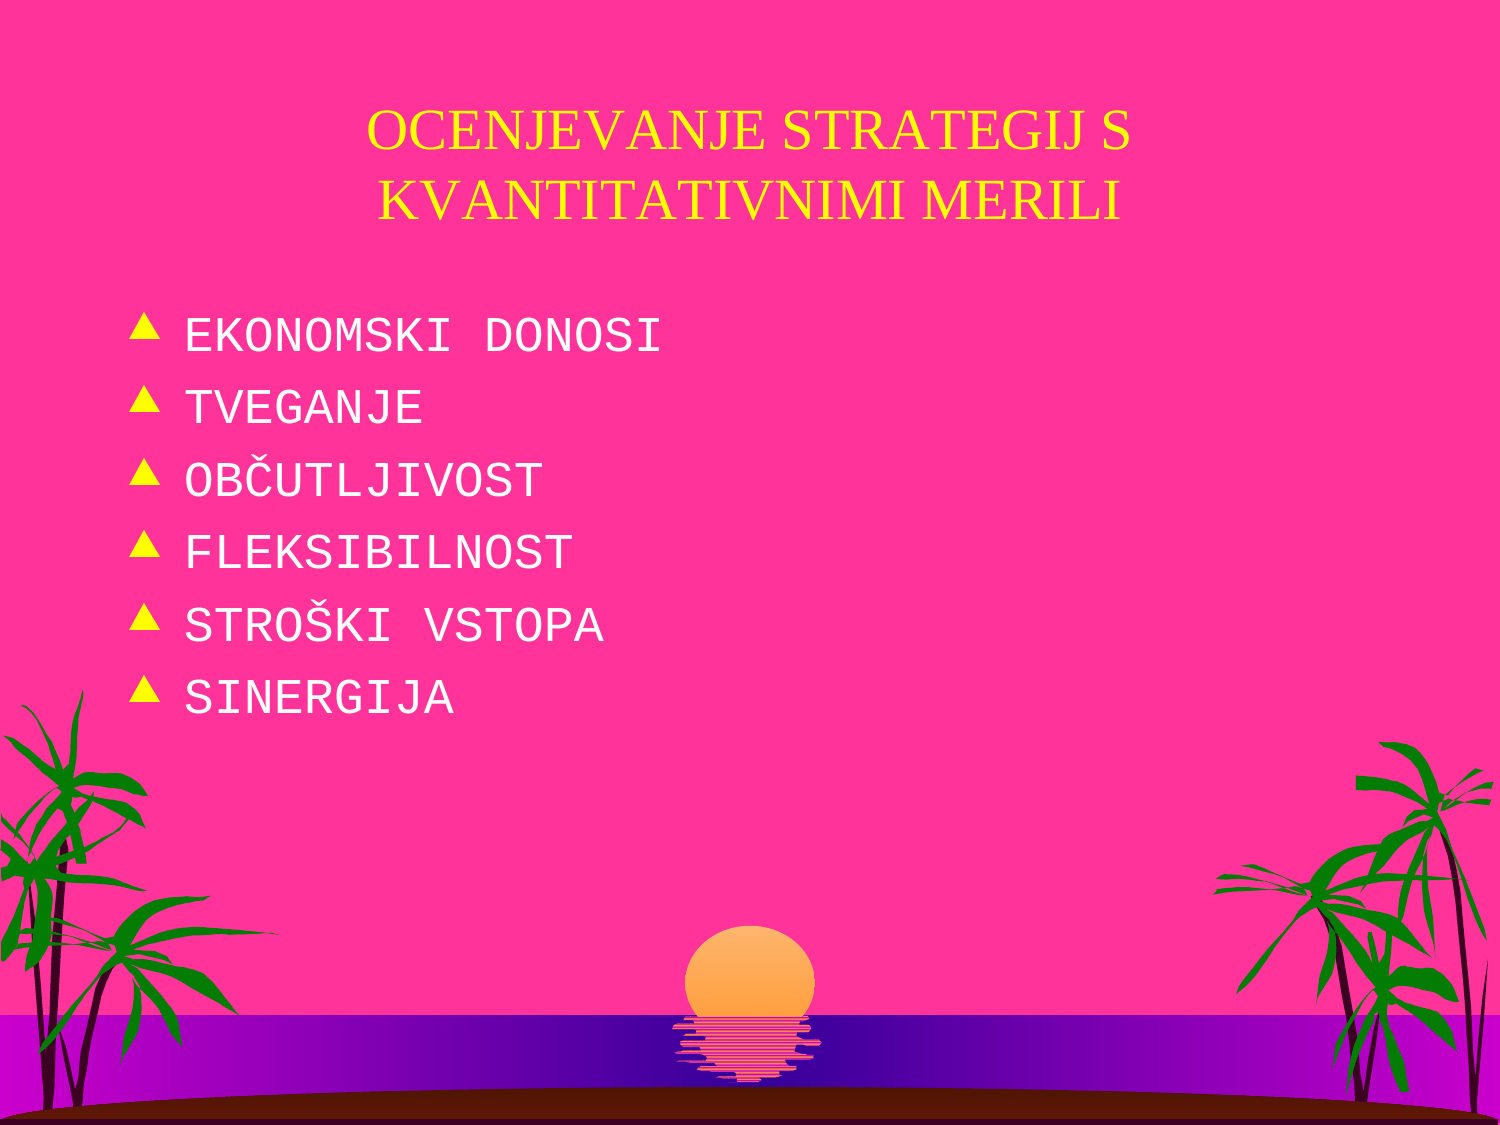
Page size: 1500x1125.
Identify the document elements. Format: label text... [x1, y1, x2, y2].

picture [672, 1015, 822, 1083]
list EKONOMSKI DONOSI TVEGANJE OBČUTLJIVOST FLEKSIBILNOST STROŠKI VSTOPA SINERGIJA [112, 293, 1388, 966]
title OCENJEVANJE STRATEGIJ S KVANTITATIVNIMI MERILI [112, 65, 1388, 257]
